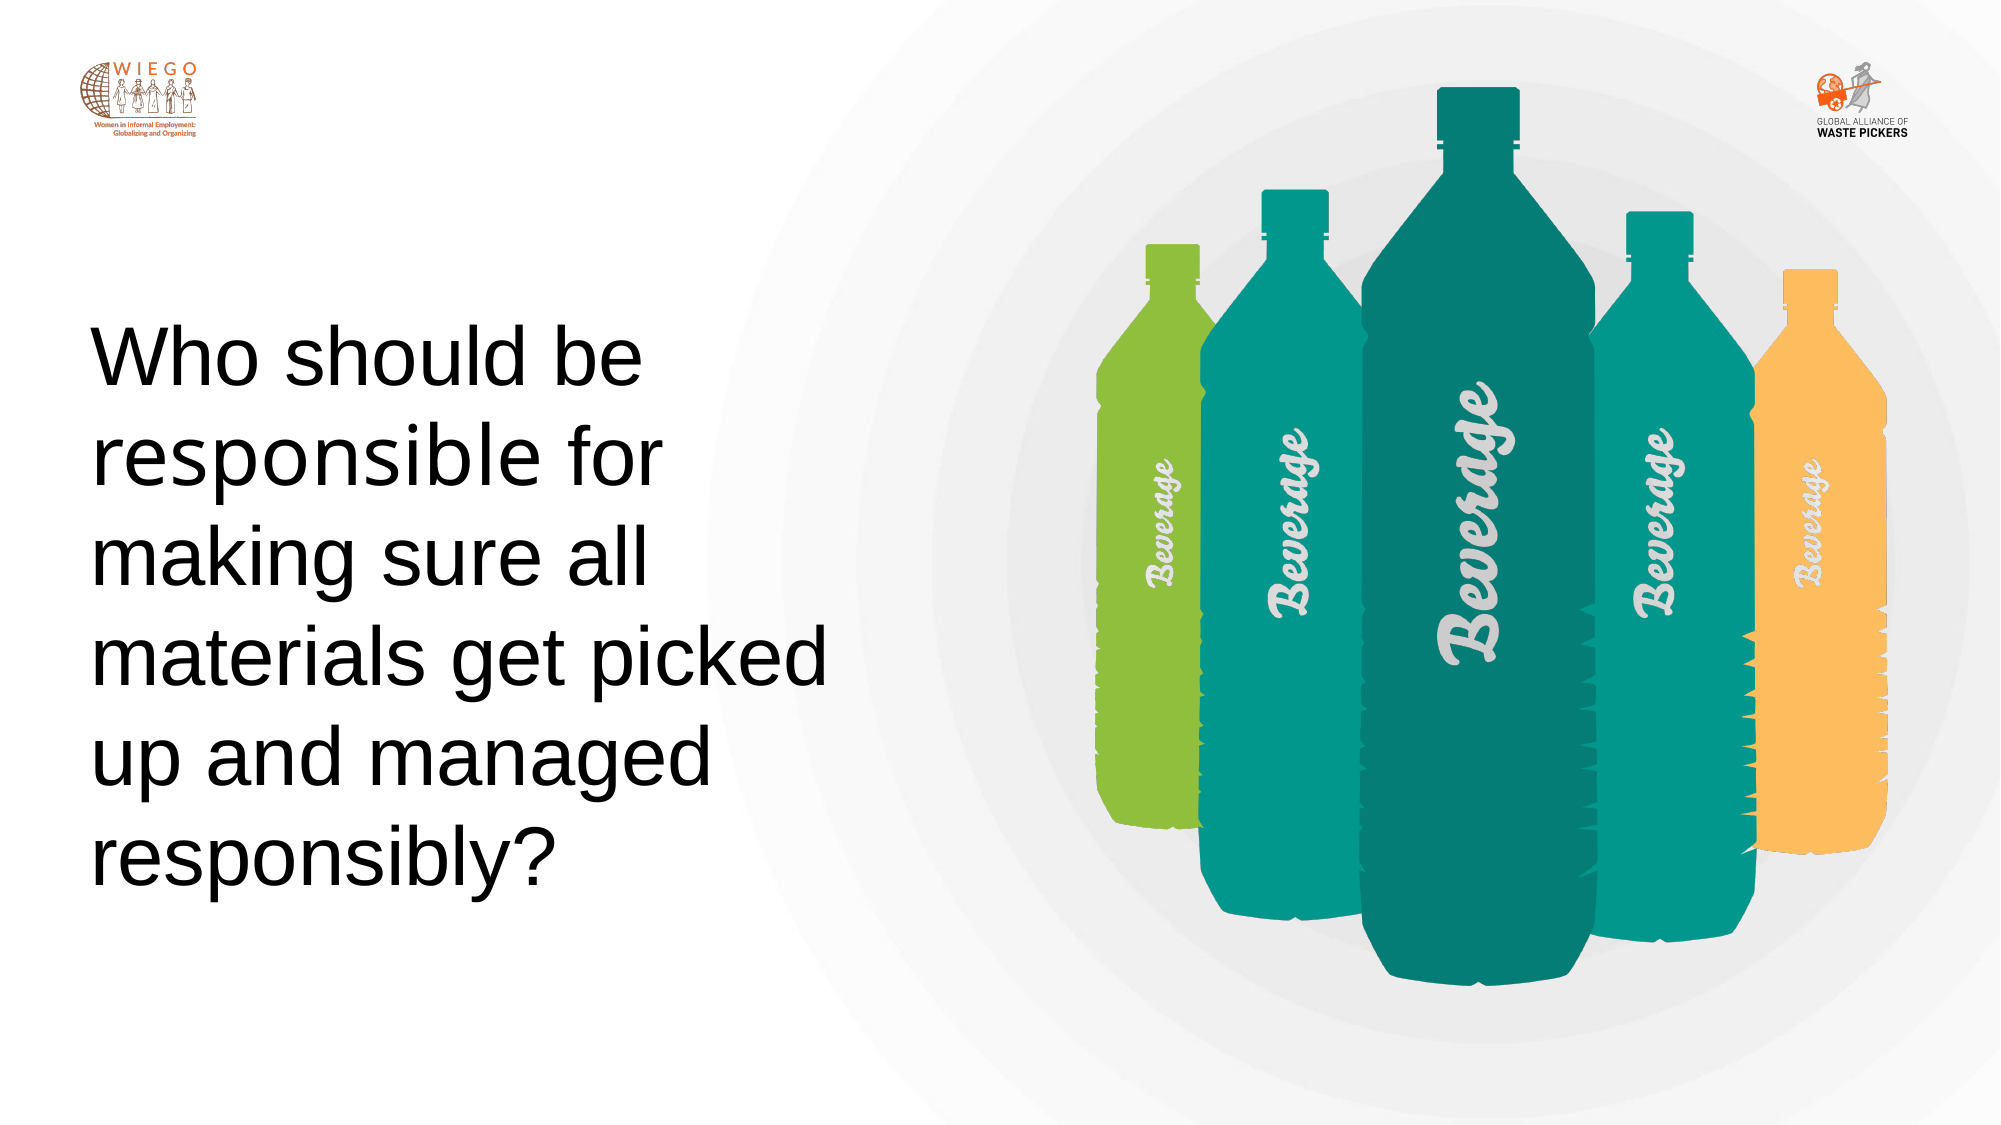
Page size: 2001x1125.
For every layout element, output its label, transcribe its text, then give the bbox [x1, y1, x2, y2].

text_box Who should be responsible for making sure all materials get picked up and managed responsibly? [75, 287, 934, 918]
picture [0, 0, 2001, 1125]
